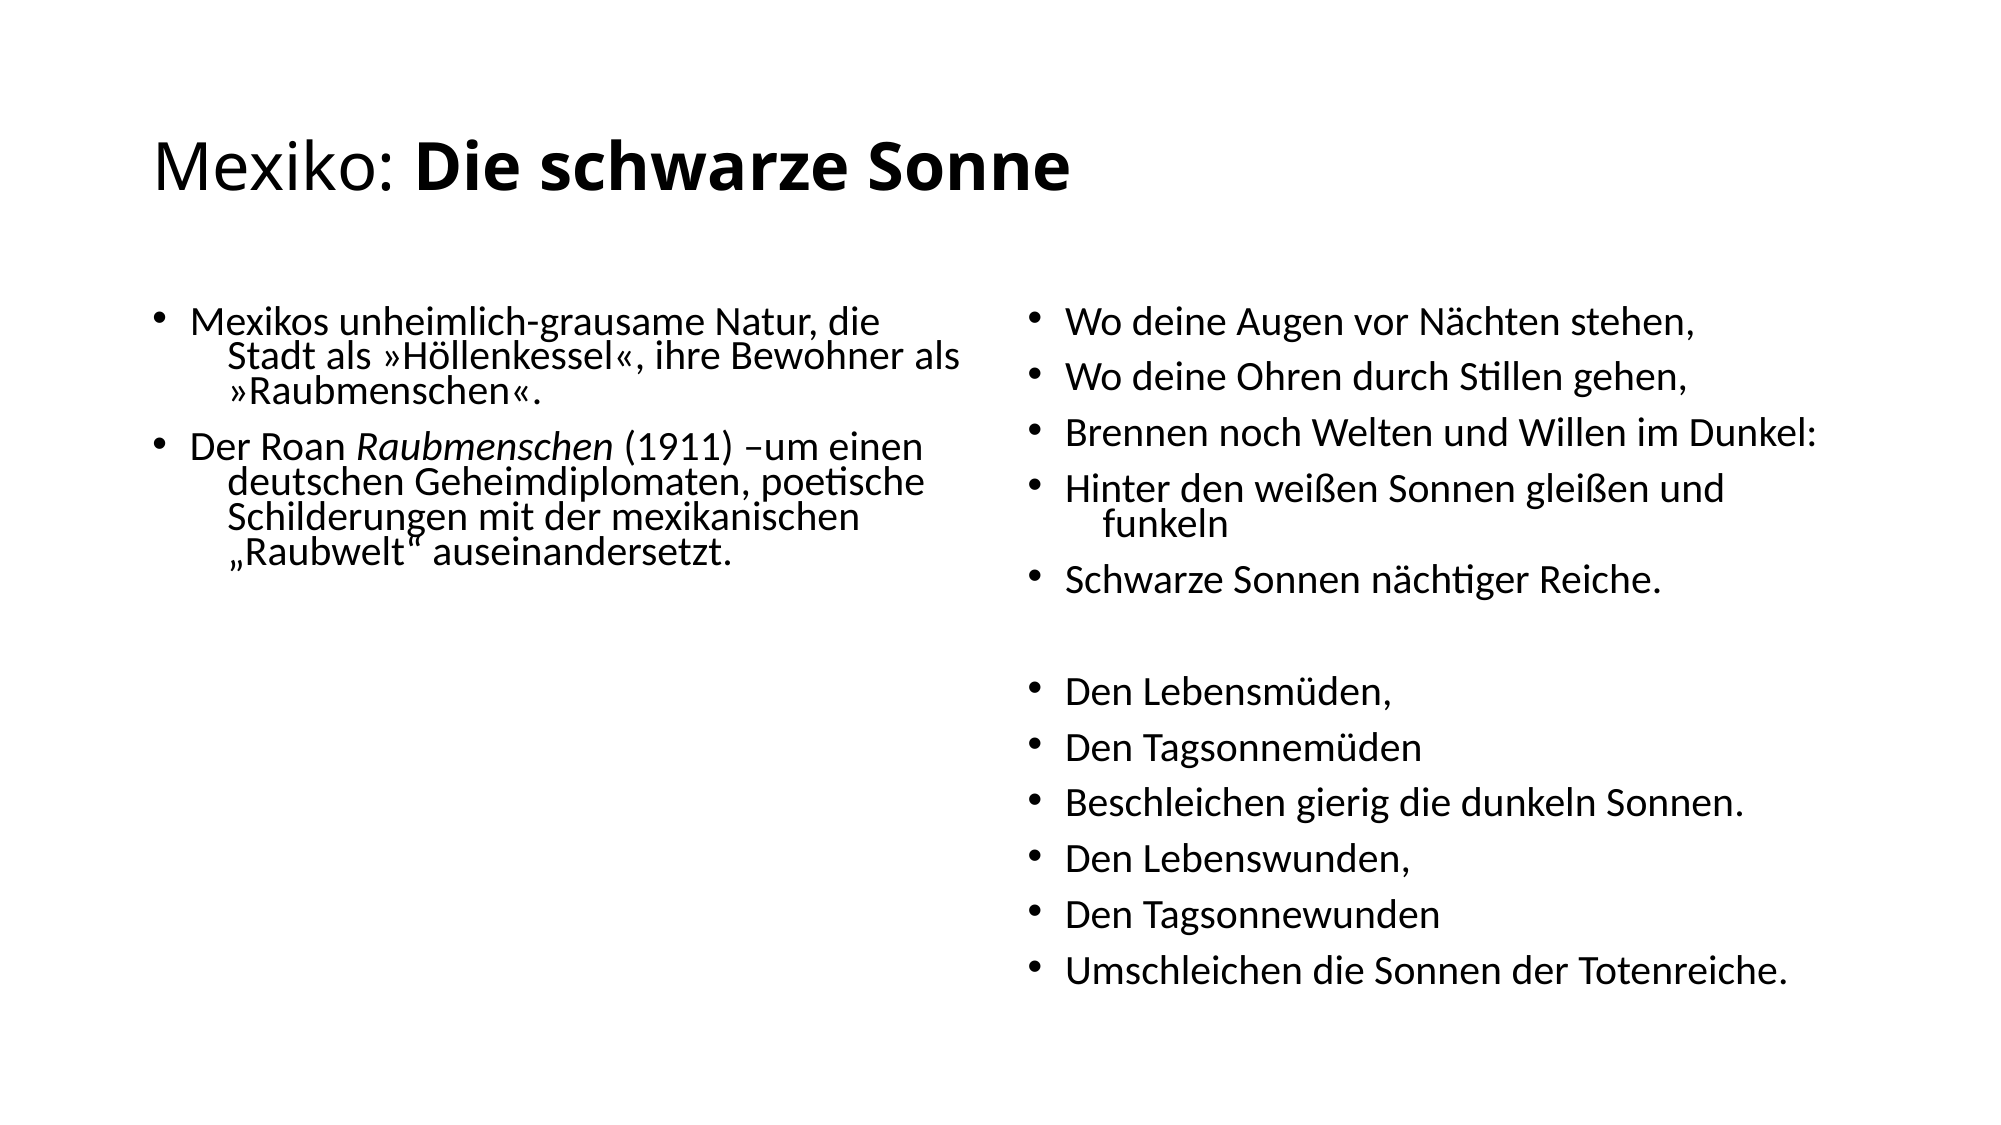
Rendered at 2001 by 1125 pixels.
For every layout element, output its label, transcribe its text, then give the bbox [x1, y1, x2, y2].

list Wo deine Augen vor Nächten stehen, Wo deine Ohren durch Stillen gehen, Brennen noch Welten und Willen im Dunkel: Hinter den weißen Sonnen gleißen und funkeln Schwarze Sonnen nächtiger Reiche. Den Lebensmüden, Den Tagsonnemüden Beschleichen gierig die dunkeln Sonnen. Den Lebenswunden, Den Tagsonnewunden Umschleichen die Sonnen der Totenreiche. [1012, 299, 1863, 1014]
list Mexikos unheimlich-grausame Natur, die Stadt als »Höllenkessel«, ihre Bewohner als »Raubmenschen«. Der Roan Raubmenschen (1911) –um einen deutschen Geheimdiplomaten, poetische Schilderungen mit der mexikanischen „Raubwelt“ auseinandersetzt. [137, 299, 988, 1014]
title Mexiko: Die schwarze Sonne [137, 59, 1863, 278]
